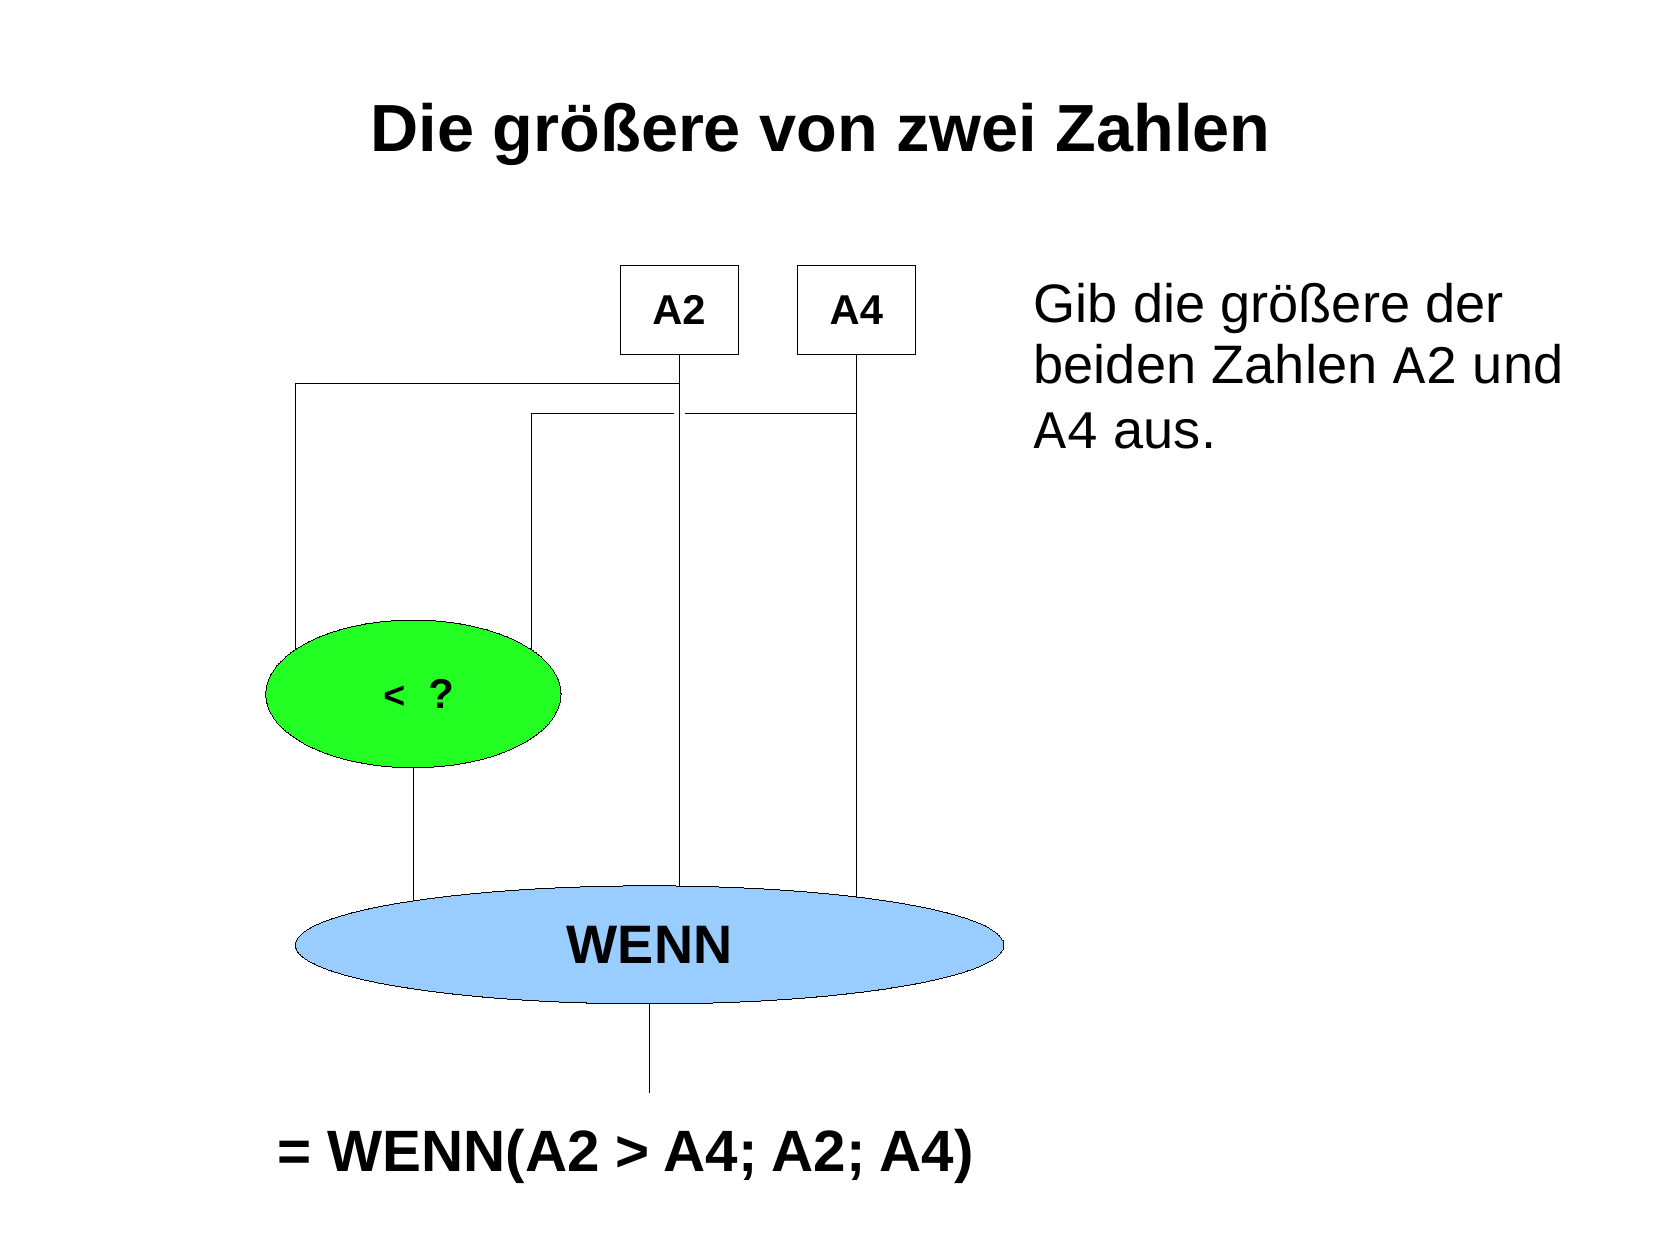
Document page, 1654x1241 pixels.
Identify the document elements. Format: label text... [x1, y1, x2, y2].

text_box A2 [620, 265, 739, 355]
title = WENN(A2 > A4; A2; A4) [147, 1092, 1105, 1211]
text_box WENN [295, 885, 1004, 1004]
text_box < ? [265, 620, 562, 768]
title Die größere von zwei Zahlen [76, 49, 1565, 207]
text_box A4 [797, 265, 916, 355]
title Gib die größere der beiden Zahlen A2 und A4 aus. [1033, 275, 1595, 463]
